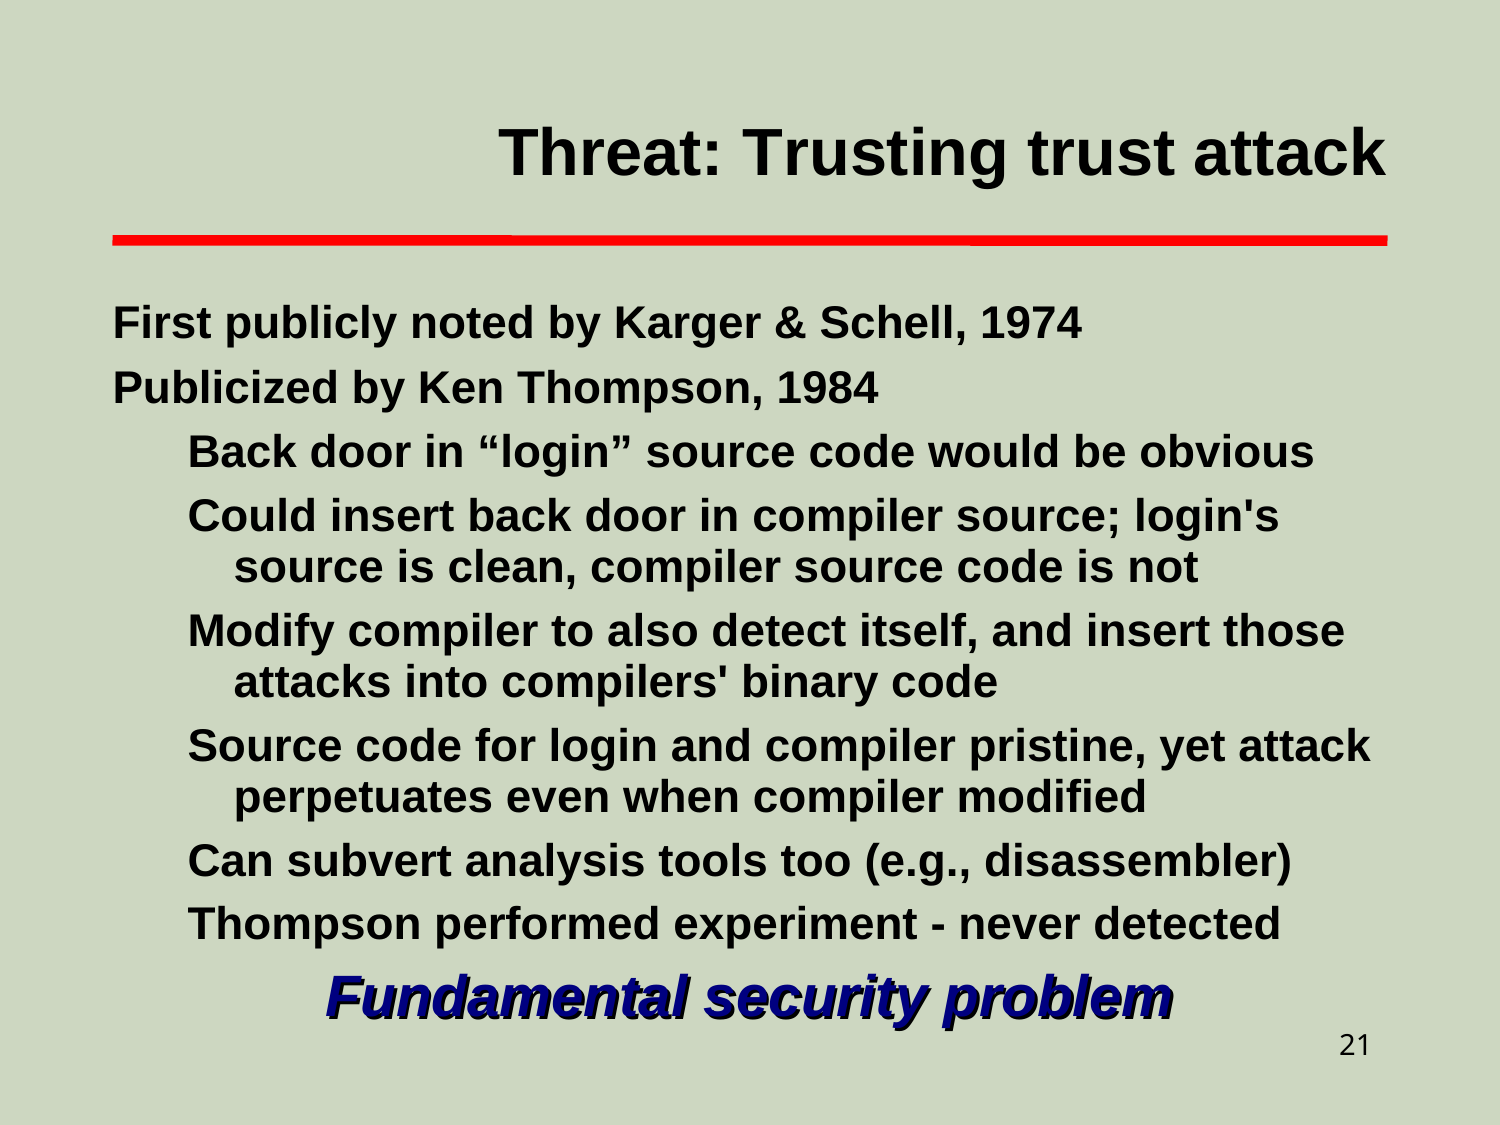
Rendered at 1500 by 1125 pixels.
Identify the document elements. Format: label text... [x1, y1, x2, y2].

title Threat: Trusting trust attack [125, 117, 1388, 192]
list First publicly noted by Karger & Schell, 1974 Publicized by Ken Thompson, 1984 Back door in “login” source code would be obvious Could insert back door in compiler source; login's source is clean, compiler source code is not Modify compiler to also detect itself, and insert those attacks into compilers' binary code Source code for login and compiler pristine, yet attack perpetuates even when compiler modified Can subvert analysis tools too (e.g., disassembler) Thompson performed experiment - never detected Fundamental security problem [112, 299, 1388, 1075]
